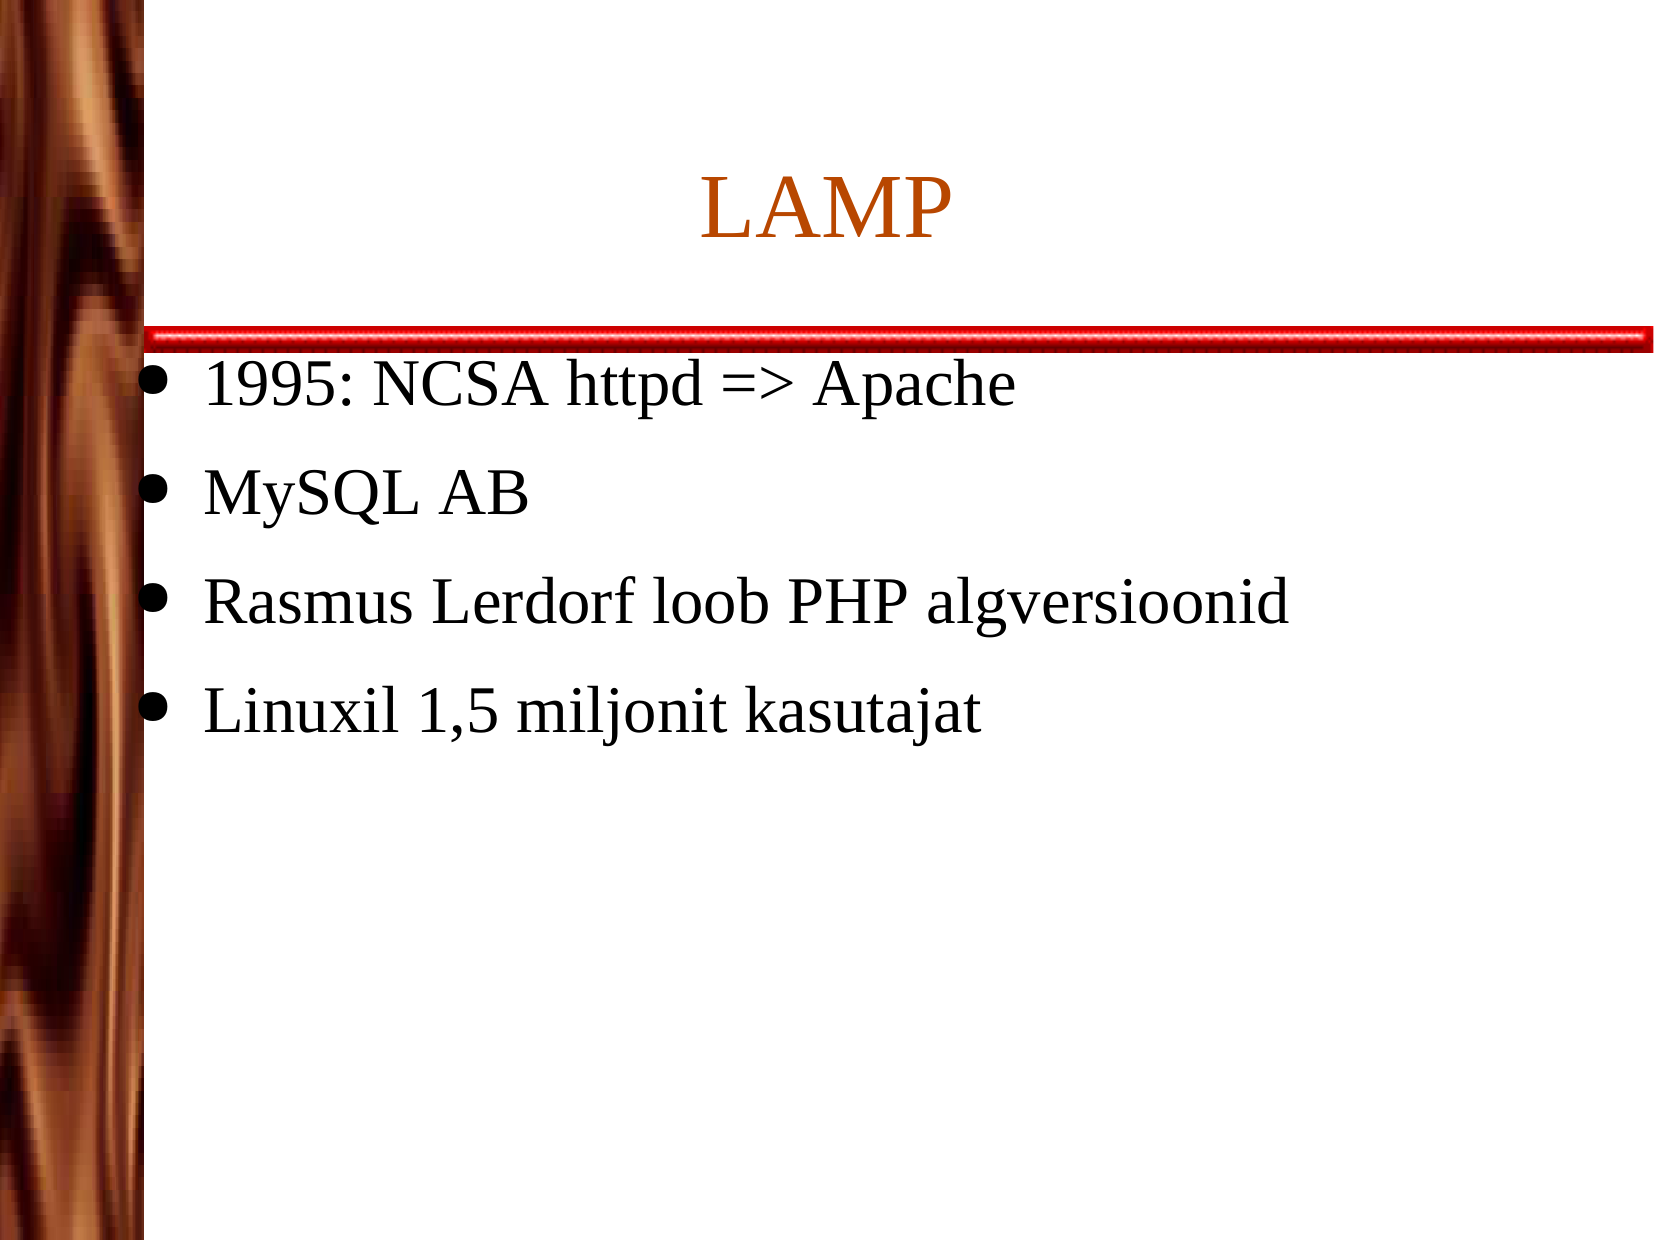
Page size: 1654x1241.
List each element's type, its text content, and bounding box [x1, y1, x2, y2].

title LAMP [121, 100, 1533, 312]
picture [0, 0, 1654, 1240]
list 1995: NCSA httpd => Apache MySQL AB Rasmus Lerdorf loob PHP algversioonid Linuxil 1,5 miljonit kasutajat [121, 344, 1533, 1126]
